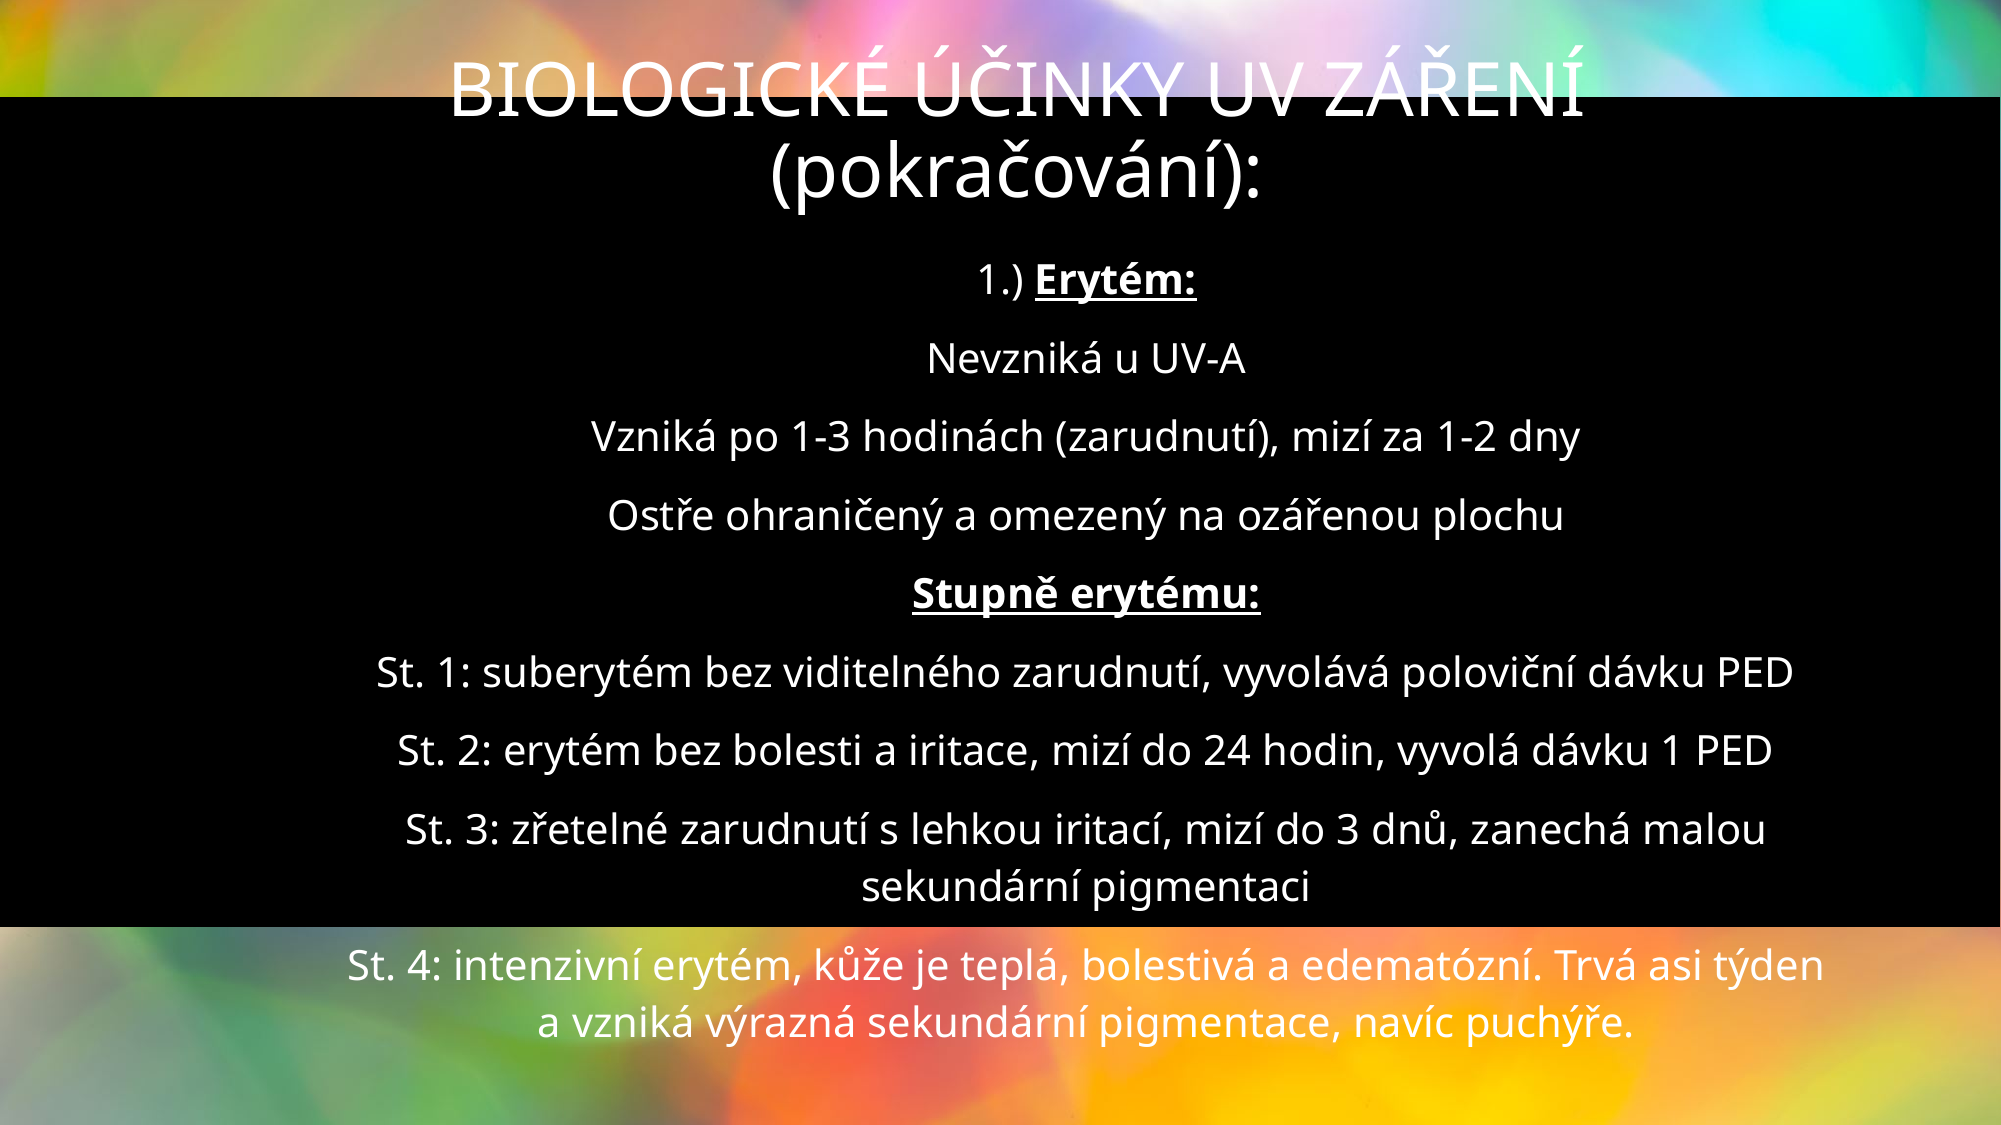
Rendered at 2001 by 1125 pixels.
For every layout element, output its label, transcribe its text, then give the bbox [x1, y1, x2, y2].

text_box [0, 97, 2000, 927]
list 1.) Erytém: Nevzniká u UV-A Vzniká po 1-3 hodinách (zarudnutí), mizí za 1-2 dny Ostře ohraničený a omezený na ozářenou plochu Stupně erytému: St. 1: suberytém bez viditelného zarudnutí, vyvolává poloviční dávku PED St. 2: erytém bez bolesti a iritace, mizí do 24 hodin, vyvolá dávku 1 PED St. 3: zřetelné zarudnutí s lehkou iritací, mizí do 3 dnů, zanechá malou sekundární pigmentaci St. 4: intenzivní erytém, kůže je teplá, bolestivá a edematózní. Trvá asi týden a vzniká výrazná sekundární pigmentace, navíc puchýře. [325, 238, 1848, 1085]
title BIOLOGICKÉ ÚČINKY UV ZÁŘENÍ (pokračování): [360, 17, 1675, 222]
picture [0, 0, 2000, 97]
picture [0, 927, 2000, 1125]
